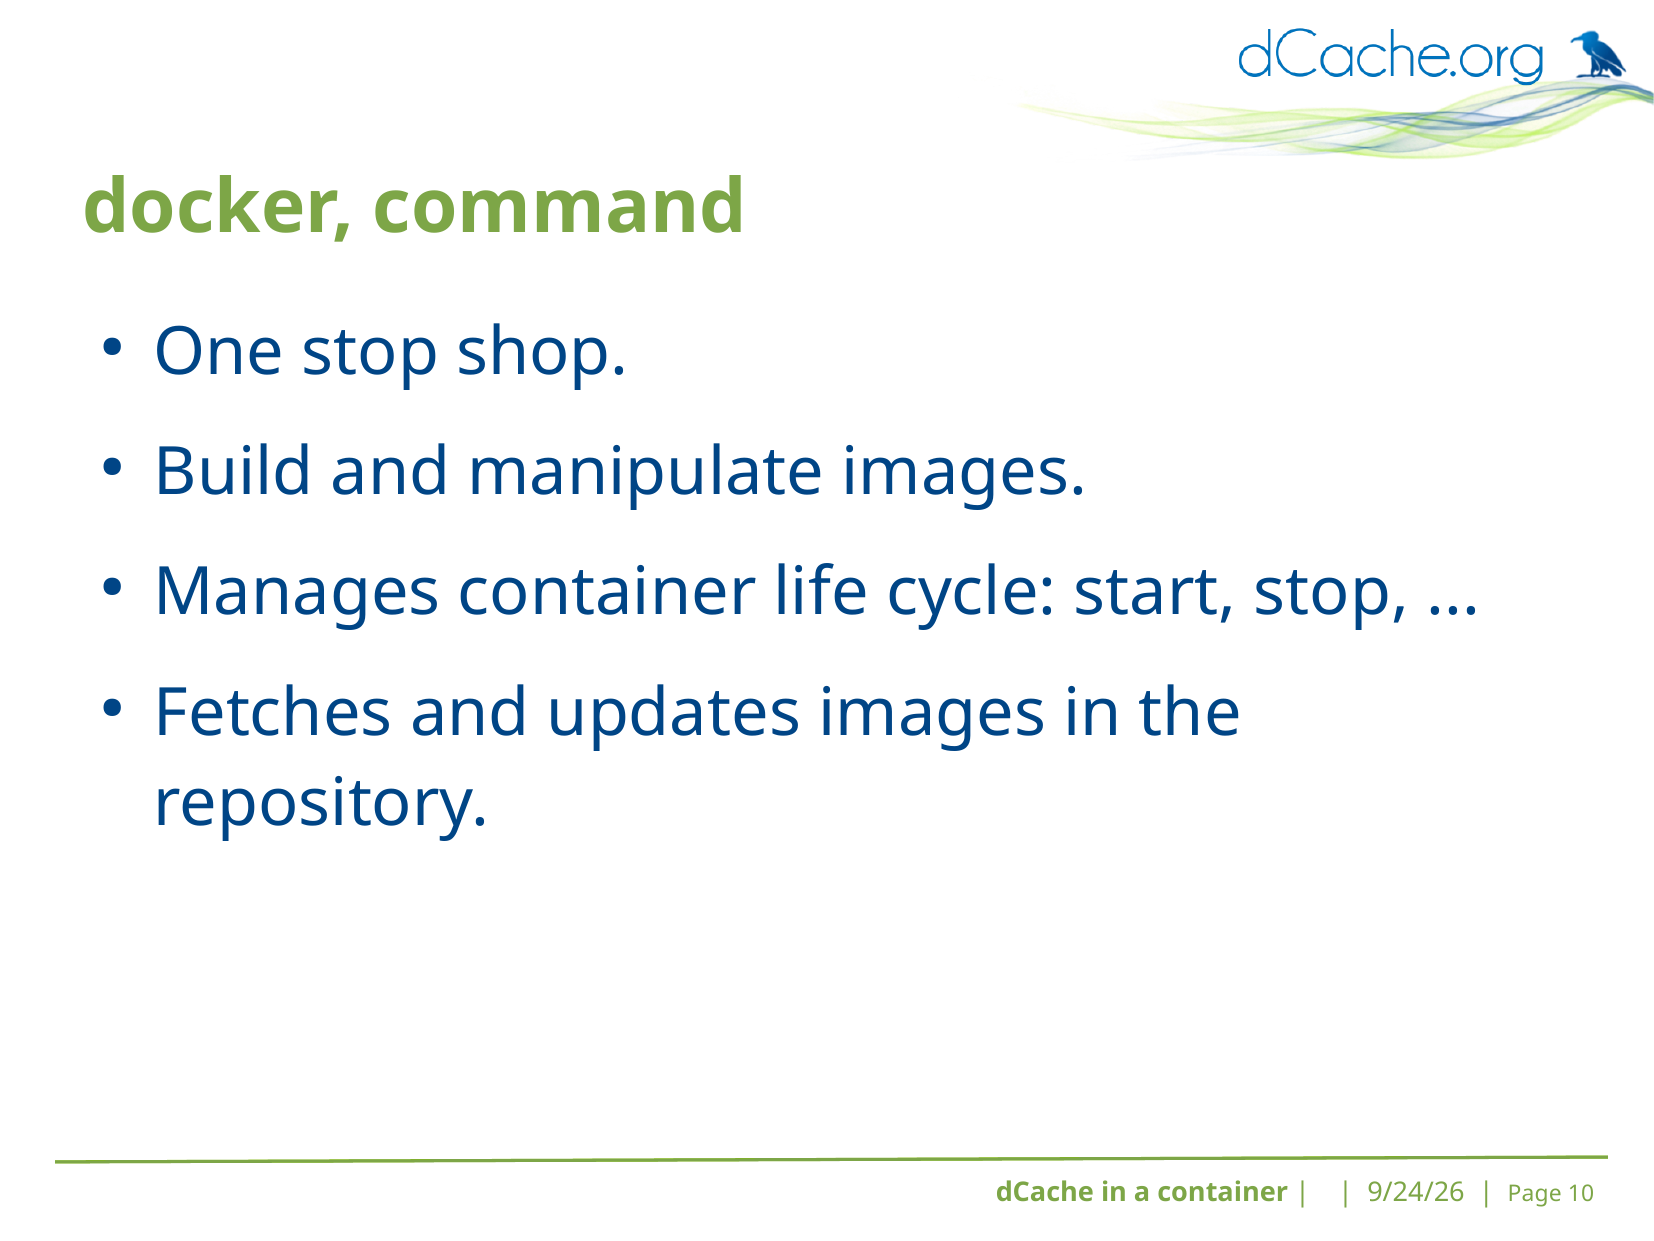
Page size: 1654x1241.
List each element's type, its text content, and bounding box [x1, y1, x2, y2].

list One stop shop. Build and manipulate images. Manages container life cycle: start, stop, ... Fetches and updates images in the repository. [82, 302, 1571, 1023]
title docker, command [82, 155, 1605, 252]
picture [956, 16, 1654, 169]
